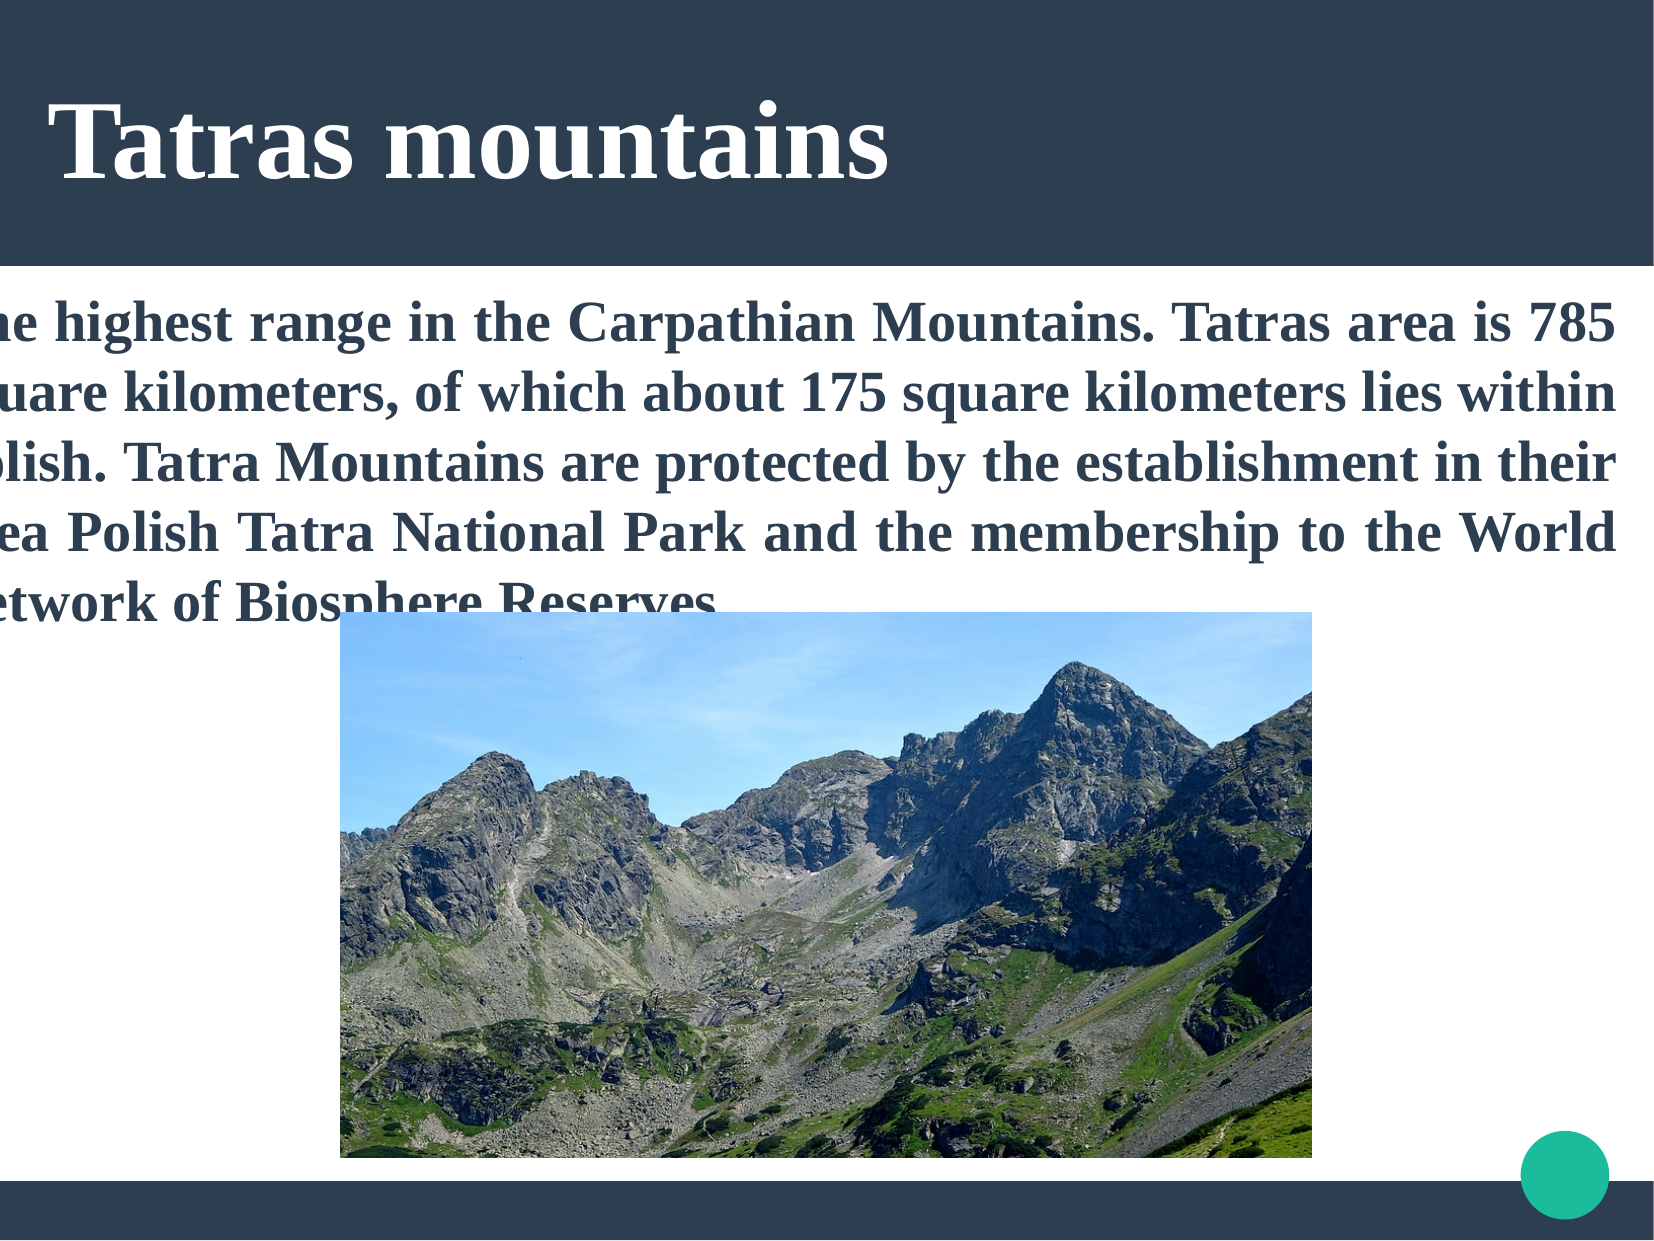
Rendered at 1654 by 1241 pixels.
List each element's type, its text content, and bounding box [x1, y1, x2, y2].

title Tatras mountains [47, 55, 1583, 213]
list The highest range in the Carpathian Mountains. Tatras area is 785 square kilometers, of which about 175 square kilometers lies within Polish. Tatra Mountains are protected by the establishment in their area Polish Tatra National Park and the membership to the World Network of Biosphere Reserves. [0, 283, 1619, 1111]
picture [340, 612, 1312, 1158]
